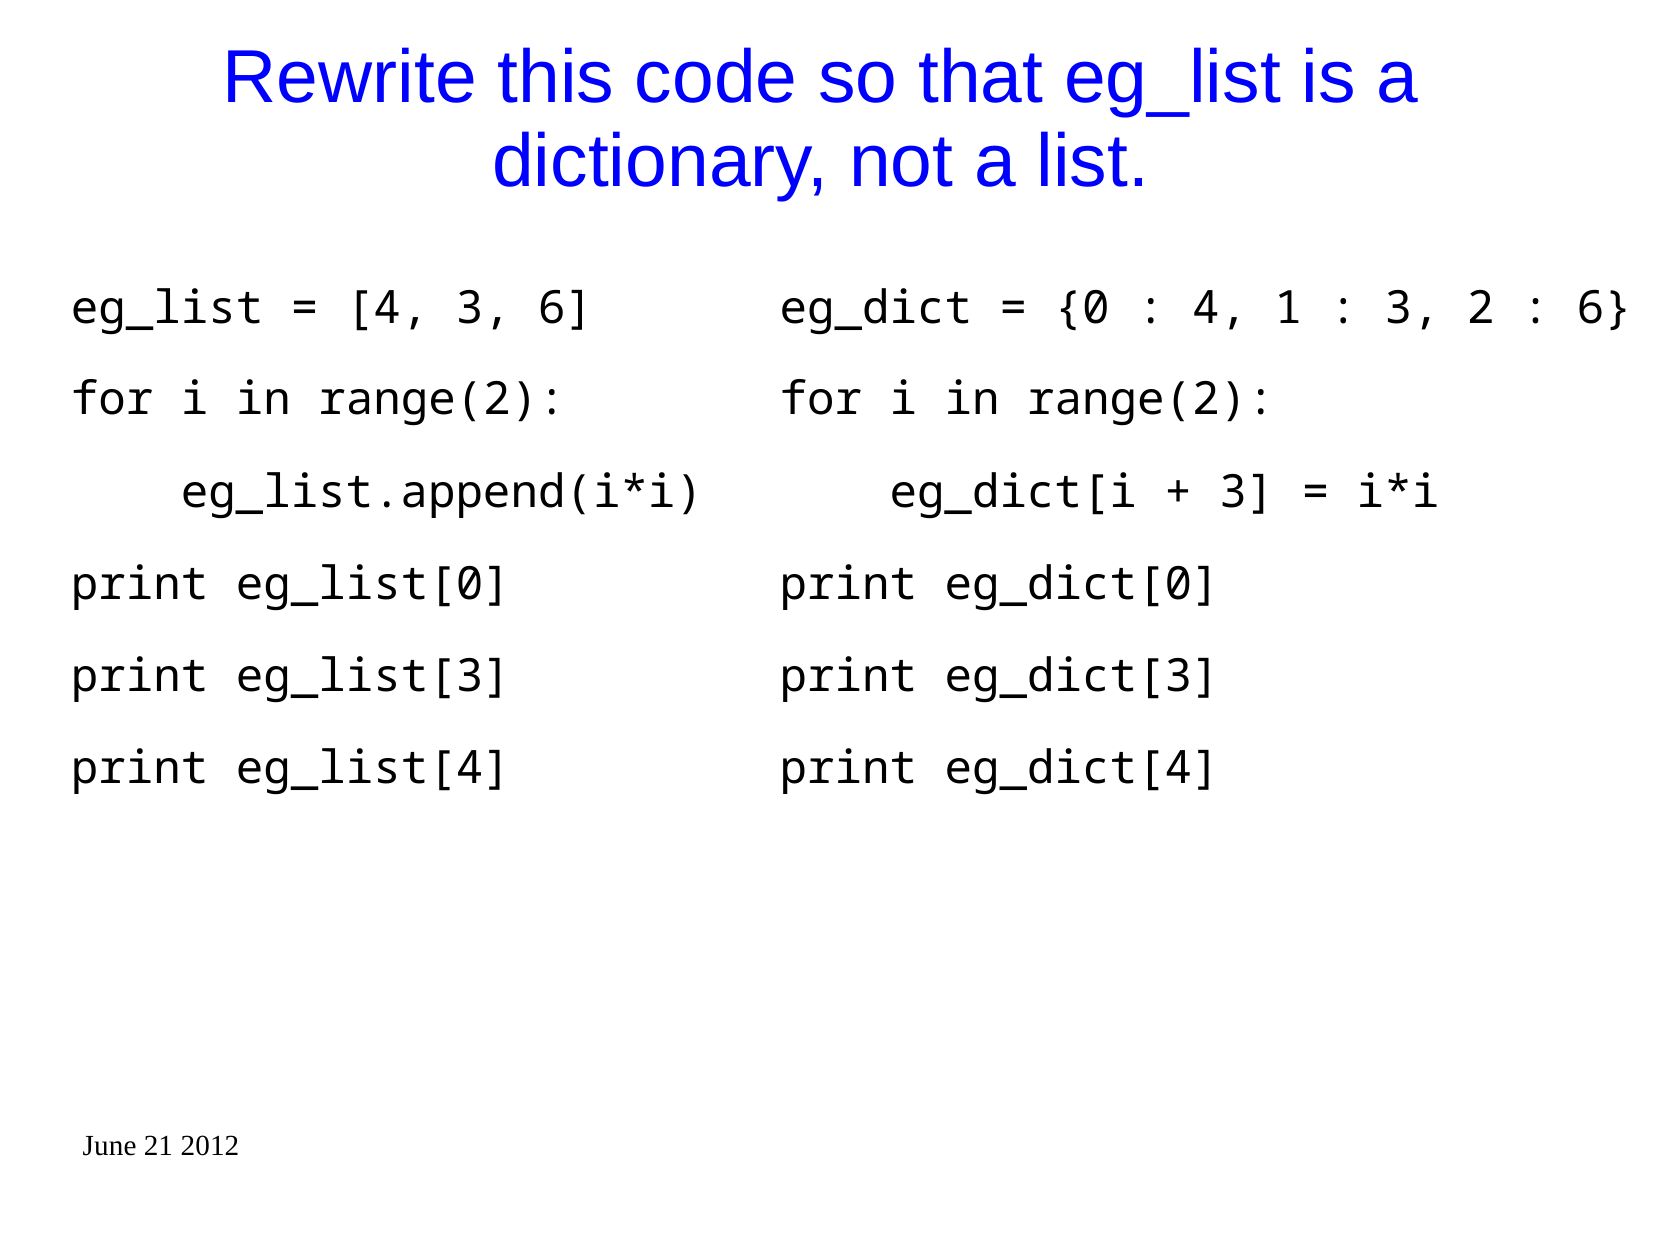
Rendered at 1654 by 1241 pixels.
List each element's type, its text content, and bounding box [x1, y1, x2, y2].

list eg_list = [4, 3, 6] for i in range(2): eg_list.append(i*i) print eg_list[0] print eg_list[3] print eg_list[4] [0, 274, 708, 1093]
title Rewrite this code so that eg_list is a dictionary, not a list. [76, 33, 1565, 202]
list eg_dict = {0 : 4, 1 : 3, 2 : 6} for i in range(2): eg_dict[i + 3] = i*i print eg_dict[0] print eg_dict[3] print eg_dict[4] [708, 274, 1654, 1093]
